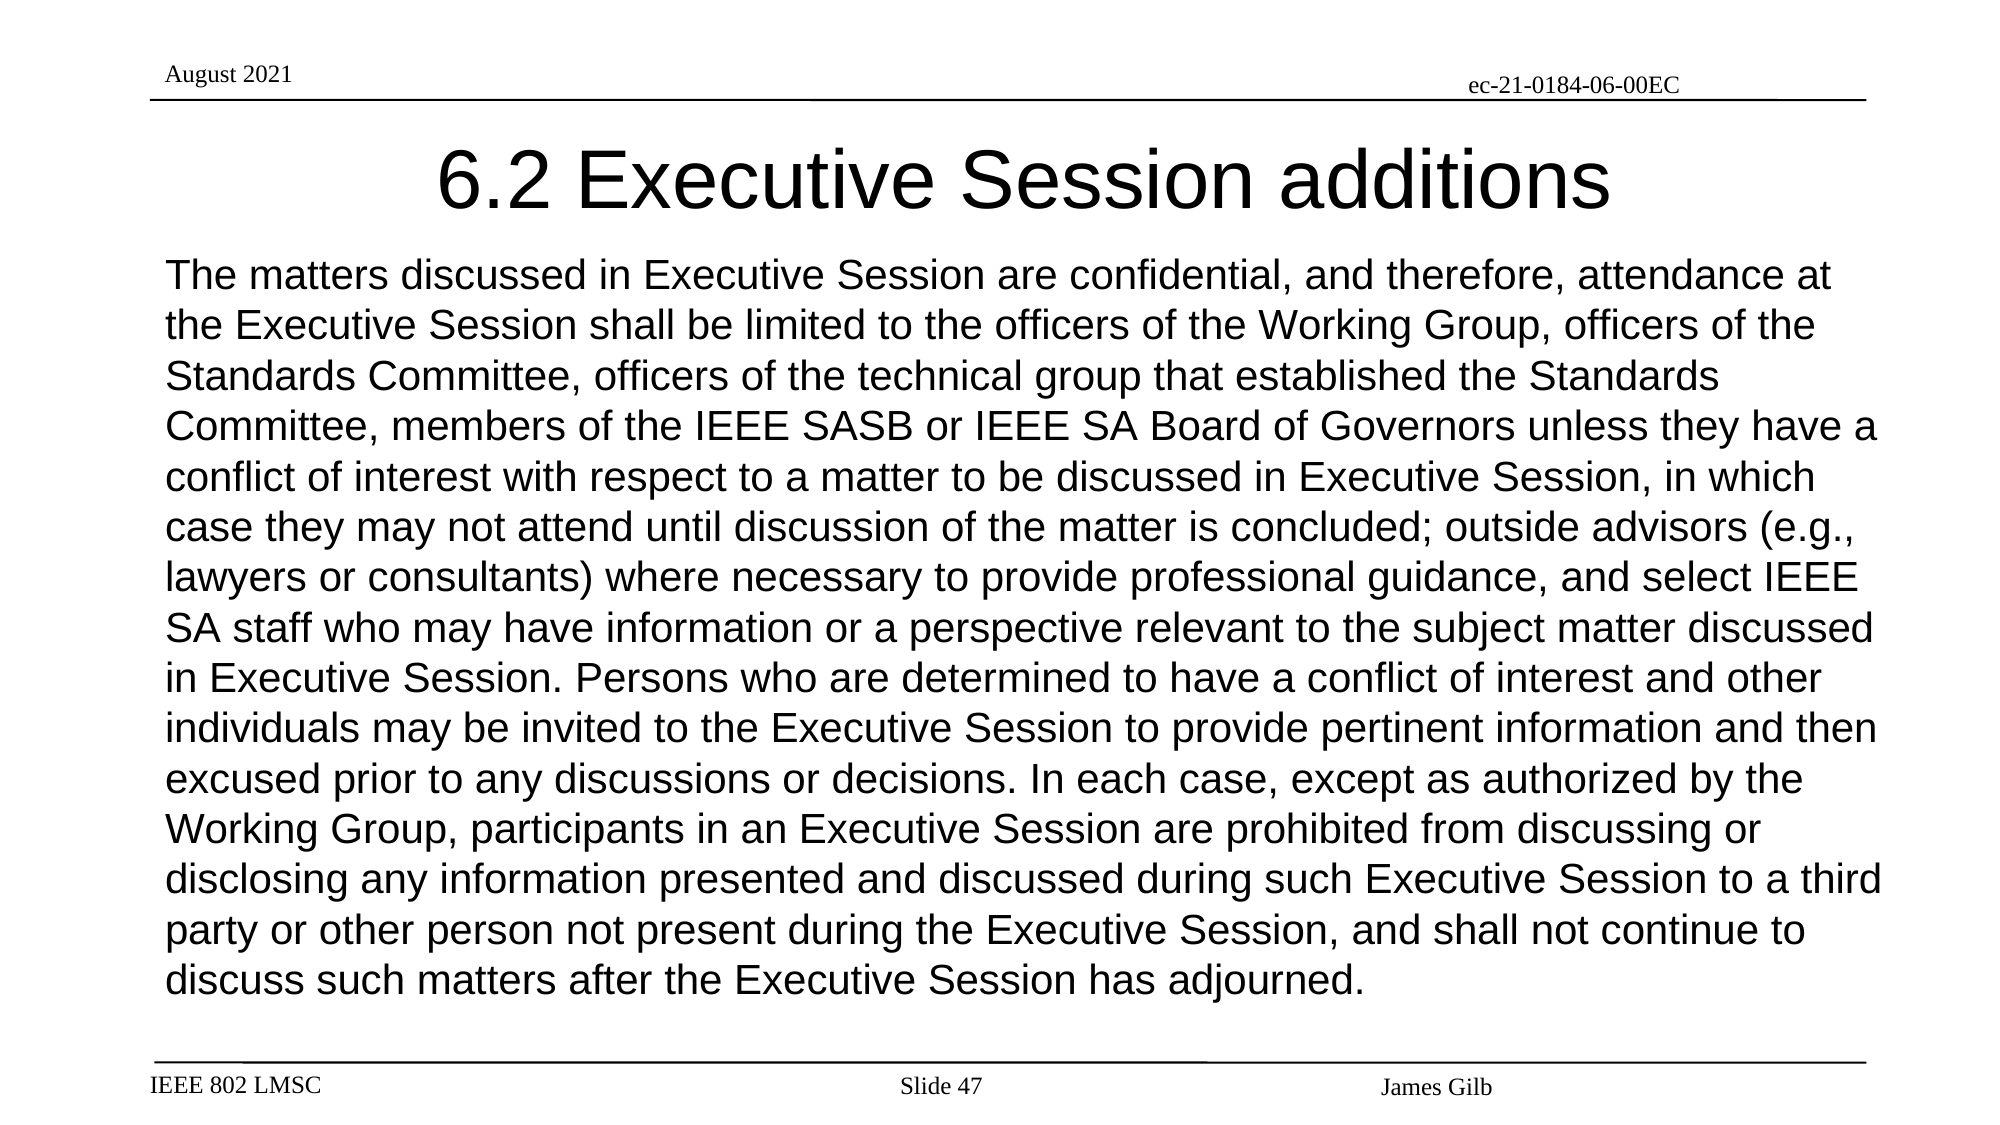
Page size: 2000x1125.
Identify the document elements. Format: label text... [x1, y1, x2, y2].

list The matters discussed in Executive Session are confidential, and therefore, attendance at the Executive Session shall be limited to the officers of the Working Group, officers of the Standards Committee, officers of the technical group that established the Standards Committee, members of the IEEE SASB or IEEE SA Board of Governors unless they have a conflict of interest with respect to a matter to be discussed in Executive Session, in which case they may not attend until discussion of the matter is concluded; outside advisors (e.g., lawyers or consultants) where necessary to provide professional guidance, and select IEEE SA staff who may have information or a perspective relevant to the subject matter discussed in Executive Session. Persons who are determined to have a conflict of interest and other individuals may be invited to the Executive Session to provide pertinent information and then excused prior to any discussions or decisions. In each case, except as authorized by the Working Group, participants in an Executive Session are prohibited from discussing or disclosing any information presented and discussed during such Executive Session to a third party or other person not present during the Executive Session, and shall not continue to discuss such matters after the Executive Session has adjourned. [149, 239, 1900, 1051]
title 6.2 Executive Session additions [149, 112, 1900, 238]
text_box Slide [799, 1069, 1083, 1108]
